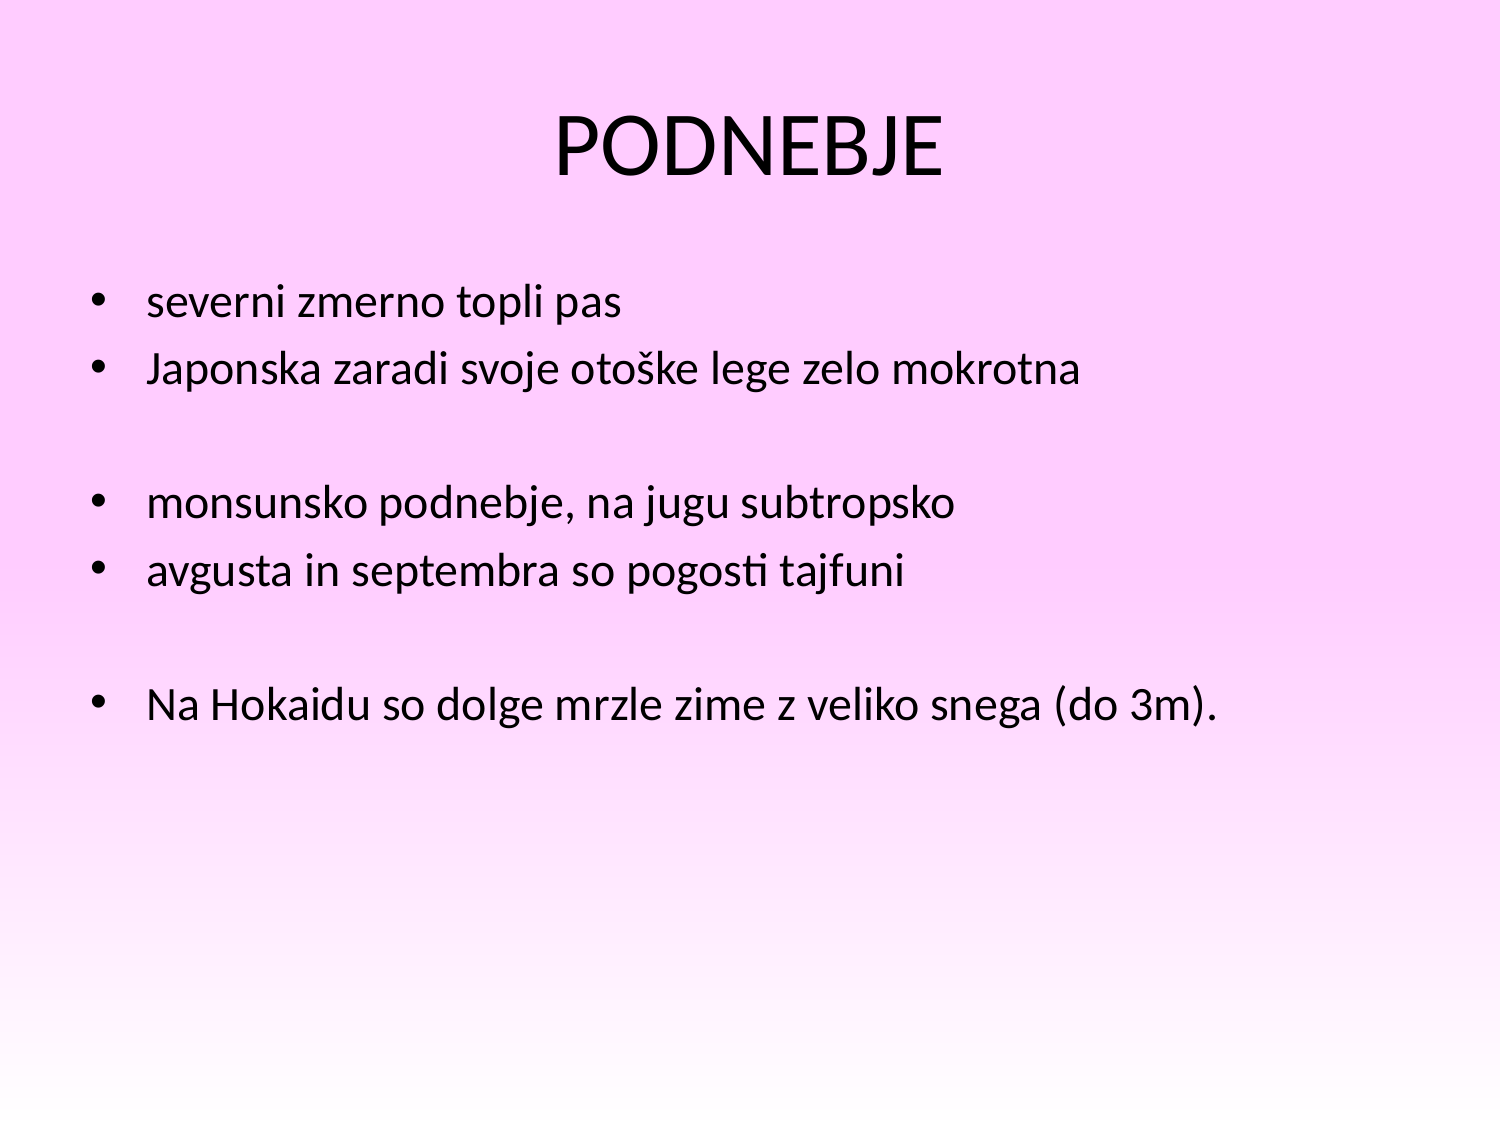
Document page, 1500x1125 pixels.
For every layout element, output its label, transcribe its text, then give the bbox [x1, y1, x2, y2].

list severni zmerno topli pas Japonska zaradi svoje otoške lege zelo mokrotna monsunsko podnebje, na jugu subtropsko avgusta in septembra so pogosti tajfuni Na Hokaidu so dolge mrzle zime z veliko snega (do 3m). [75, 262, 1425, 1005]
title PODNEBJE [75, 45, 1425, 233]
